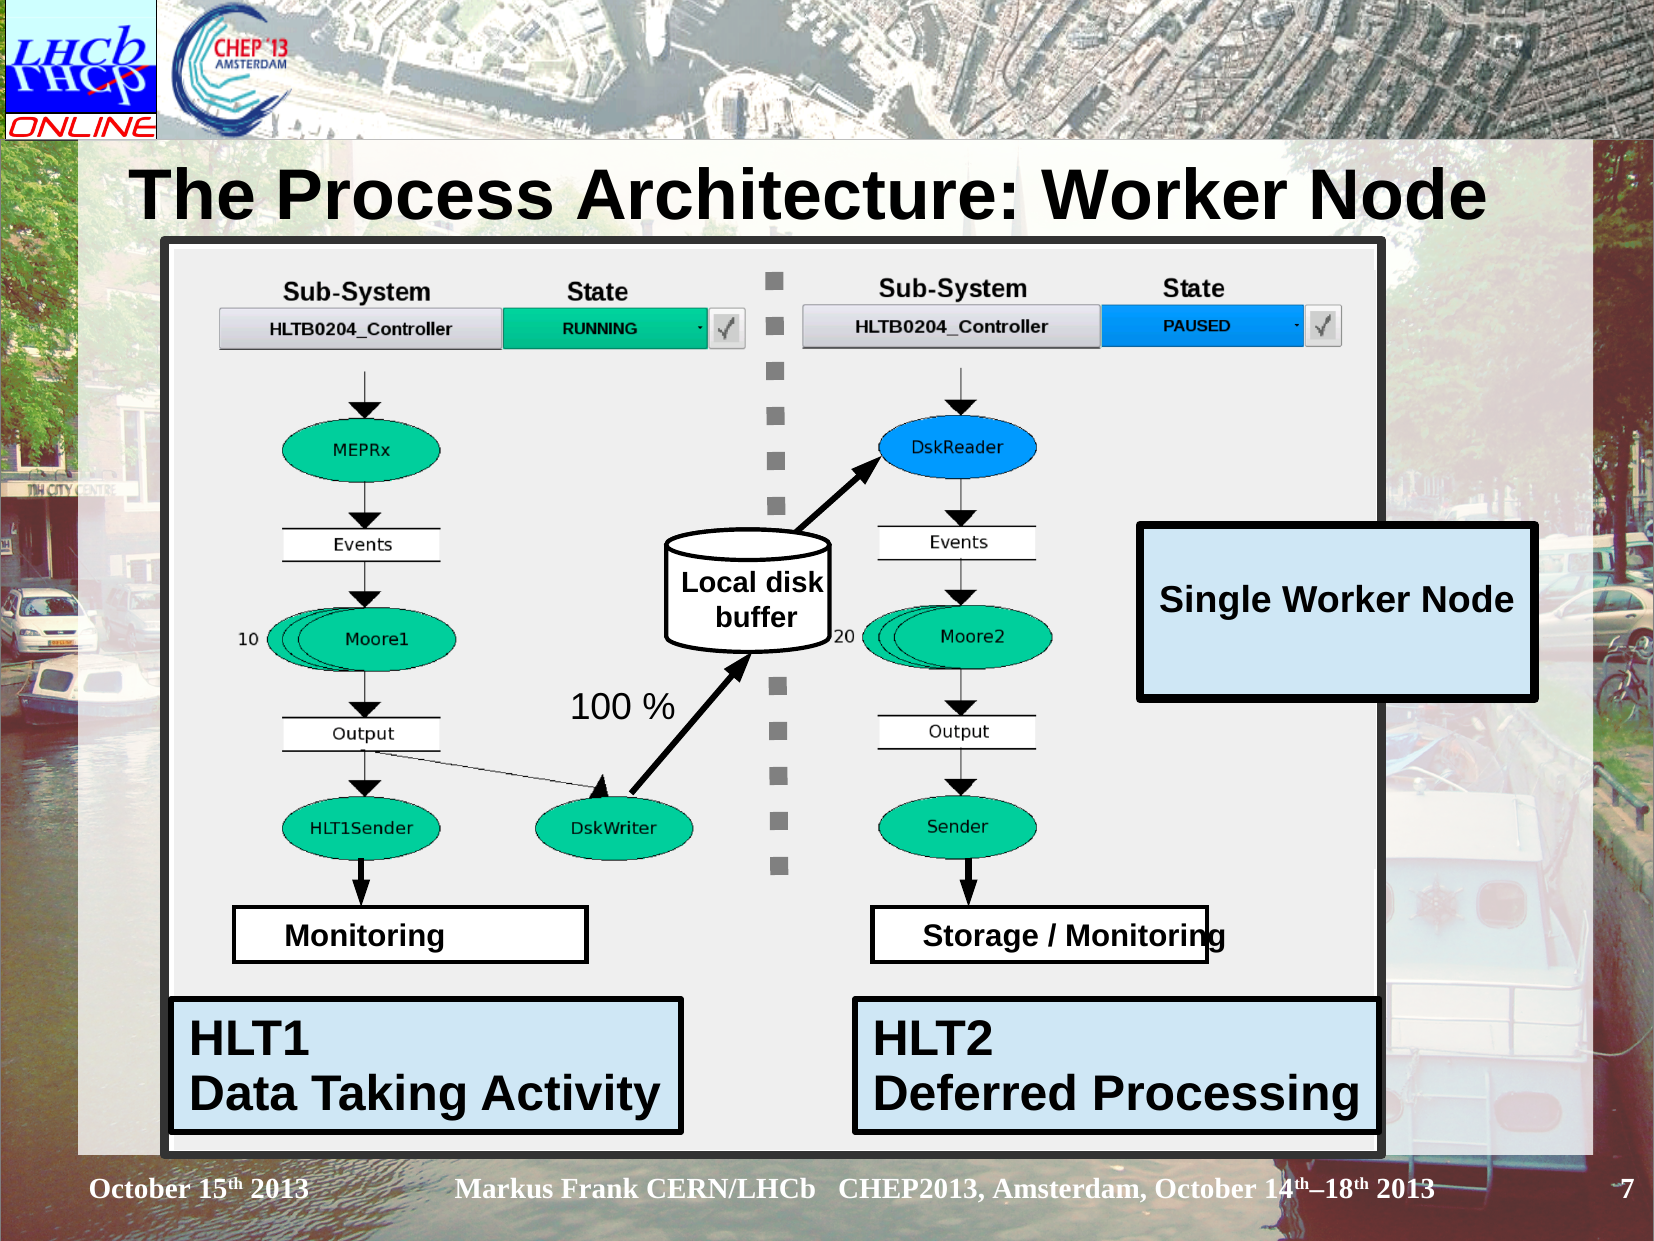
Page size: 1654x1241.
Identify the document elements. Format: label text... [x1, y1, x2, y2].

text_box HLT2 Deferred Processing [855, 999, 1380, 1132]
text_box [1374, 703, 1382, 996]
picture [0, 0, 5, 139]
text_box Storage / Monitoring [872, 906, 1208, 962]
text_box Monitoring [234, 906, 587, 962]
picture [157, 0, 1654, 139]
text_box Single Worker Node [1140, 525, 1535, 699]
text_box 100 % [555, 678, 691, 736]
picture [6, 114, 156, 139]
text_box [1374, 250, 1382, 521]
text_box Local disk buffer [666, 546, 830, 652]
text_box [164, 250, 1382, 1156]
title The Process Architecture: Worker Node [82, 139, 1536, 250]
picture [174, 250, 1376, 1150]
picture [6, 0, 156, 112]
text_box HLT1 Data Taking Activity [171, 999, 682, 1132]
